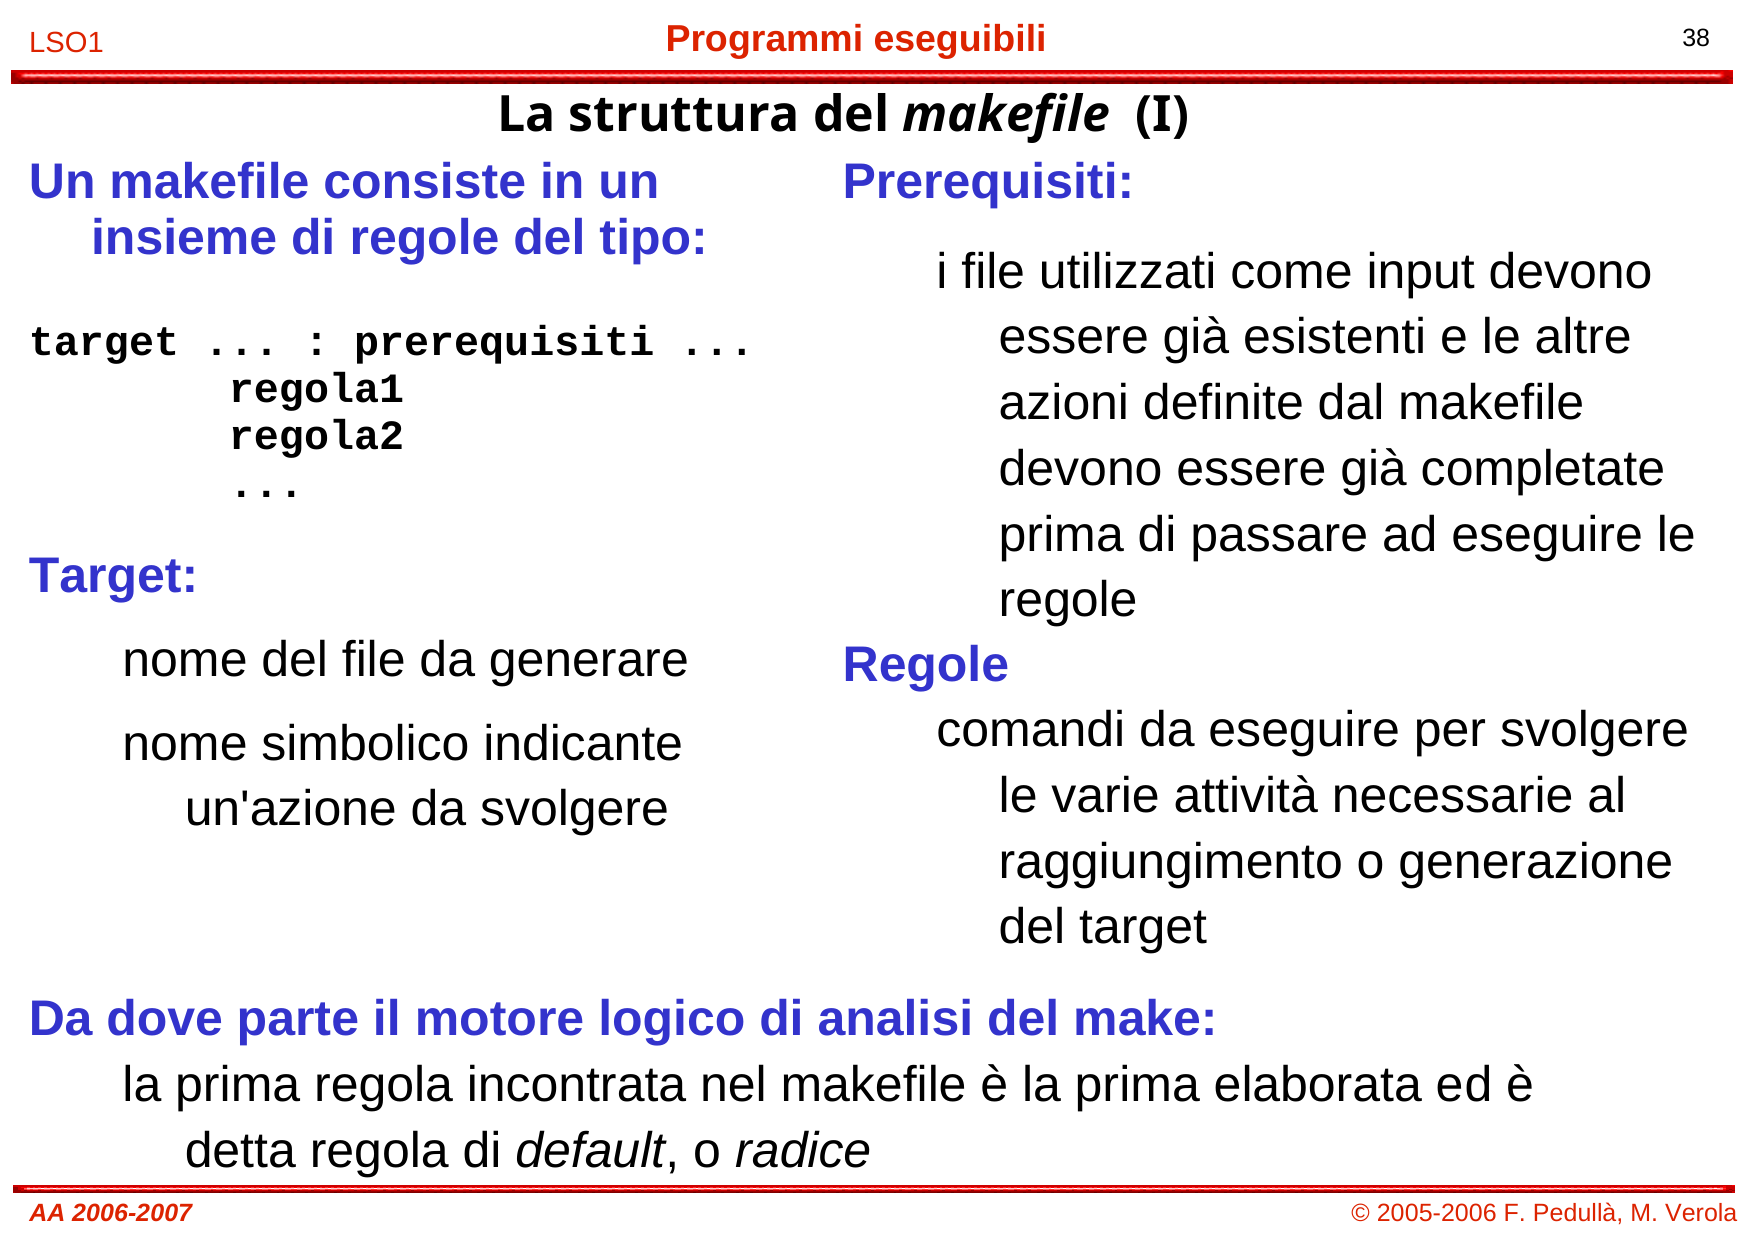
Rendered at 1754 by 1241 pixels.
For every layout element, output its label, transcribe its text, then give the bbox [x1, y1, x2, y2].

list Prerequisiti: i file utilizzati come input devono essere già esistenti e le altre azioni definite dal makefile devono essere già completate prima di passare ad eseguire le regole Regole comandi da eseguire per svolgere le varie attività necessarie al raggiungimento o generazione del target [842, 153, 1732, 1047]
list Un makefile consiste in un insieme di regole del tipo: target ... : prerequisiti ... regola1 regola2 ... Target: nome del file da generare nome simbolico indicante un'azione da svolgere [28, 153, 842, 890]
list Da dove parte il motore logico di analisi del make: la prima regola incontrata nel makefile è la prima elaborata ed è detta regola di default, o radice [28, 990, 1653, 1180]
picture [11, 70, 497, 84]
title La struttura del makefile (I) [497, 66, 1257, 153]
picture [13, 1185, 1735, 1193]
picture [1257, 70, 1733, 84]
